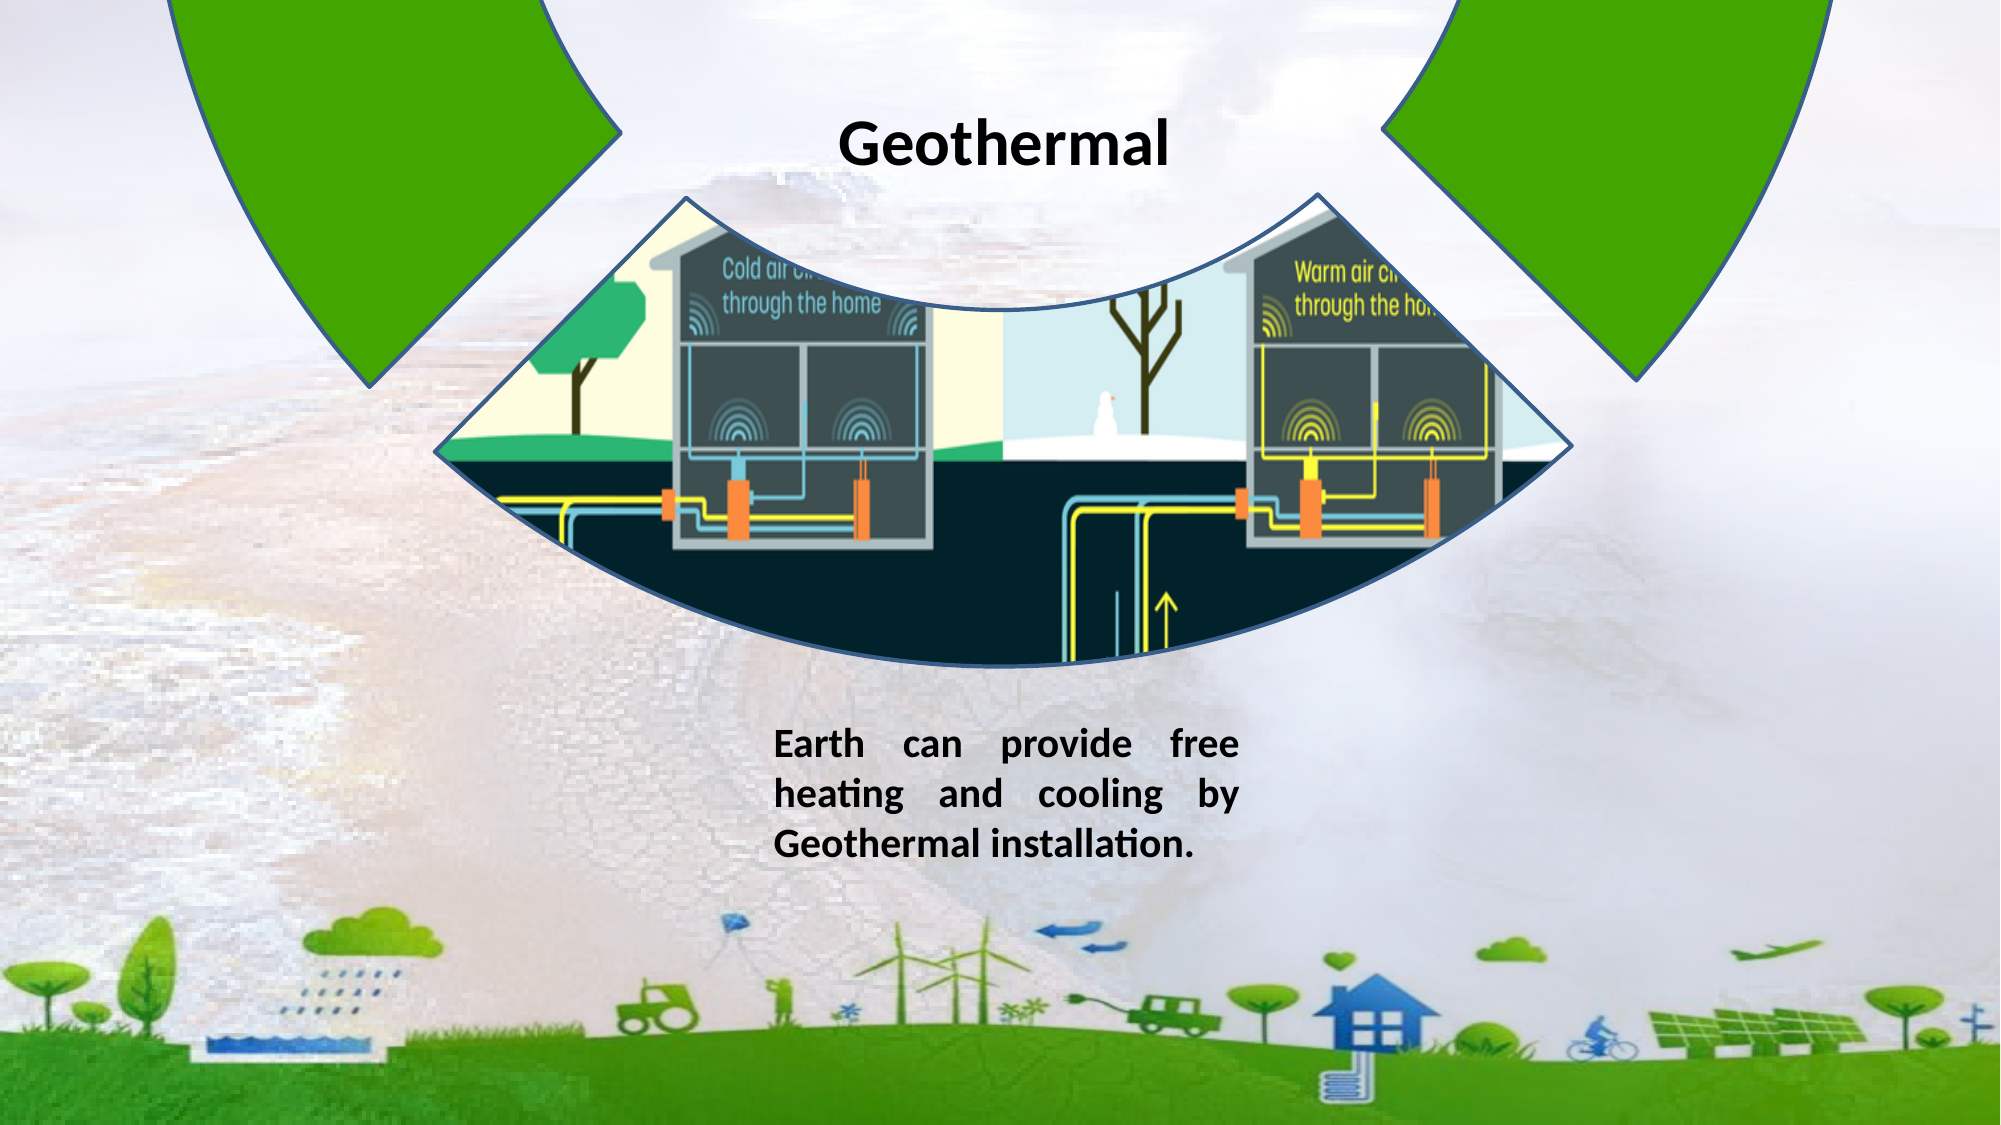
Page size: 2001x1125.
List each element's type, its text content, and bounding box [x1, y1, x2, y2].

text_box Earth can provide free heating and cooling by Geothermal installation. [758, 708, 1255, 874]
text_box Geothermal [823, 91, 1189, 187]
text_box [0, 0, 2000, 1125]
